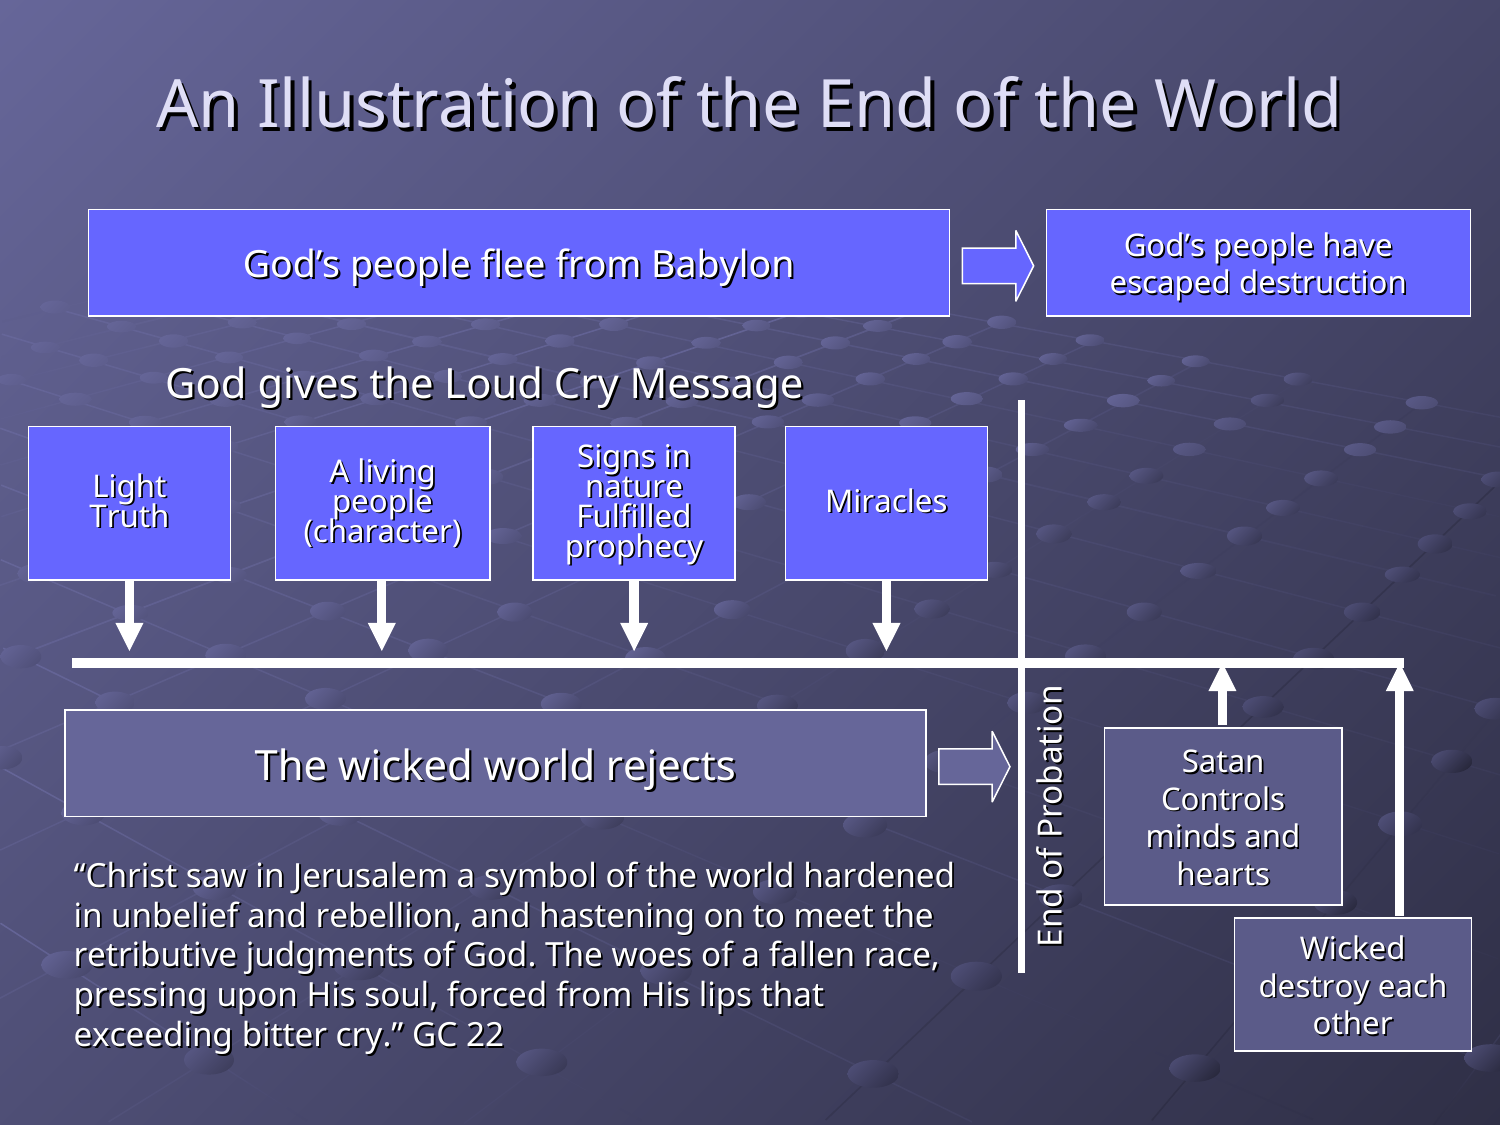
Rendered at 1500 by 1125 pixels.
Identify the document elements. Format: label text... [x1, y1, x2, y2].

text_box End of Probation [1020, 579, 1076, 1053]
text_box “Christ saw in Jerusalem a symbol of the world hardened in unbelief and rebellion, and hastening on to meet the retributive judgments of God. The woes of a fallen race, pressing upon His soul, forced from His lips that exceeding bitter cry.” GC 22 [58, 846, 981, 1062]
text_box Miracles [785, 426, 988, 581]
text_box [938, 731, 1010, 803]
text_box God’s people flee from Babylon [88, 209, 950, 316]
text_box Satan Controls minds and hearts [1104, 727, 1342, 905]
text_box The wicked world rejects [64, 710, 926, 817]
text_box Signs in nature Fulfilled prophecy [533, 426, 736, 581]
text_box God gives the Loud Cry Message [100, 348, 869, 415]
text_box [962, 230, 1034, 302]
title An Illustration of the End of the World [75, 30, 1426, 171]
text_box Light Truth [28, 426, 231, 581]
text_box God’s people have escaped destruction [1046, 209, 1471, 316]
text_box A living people (character) [275, 426, 490, 581]
text_box Wicked destroy each other [1234, 918, 1472, 1052]
